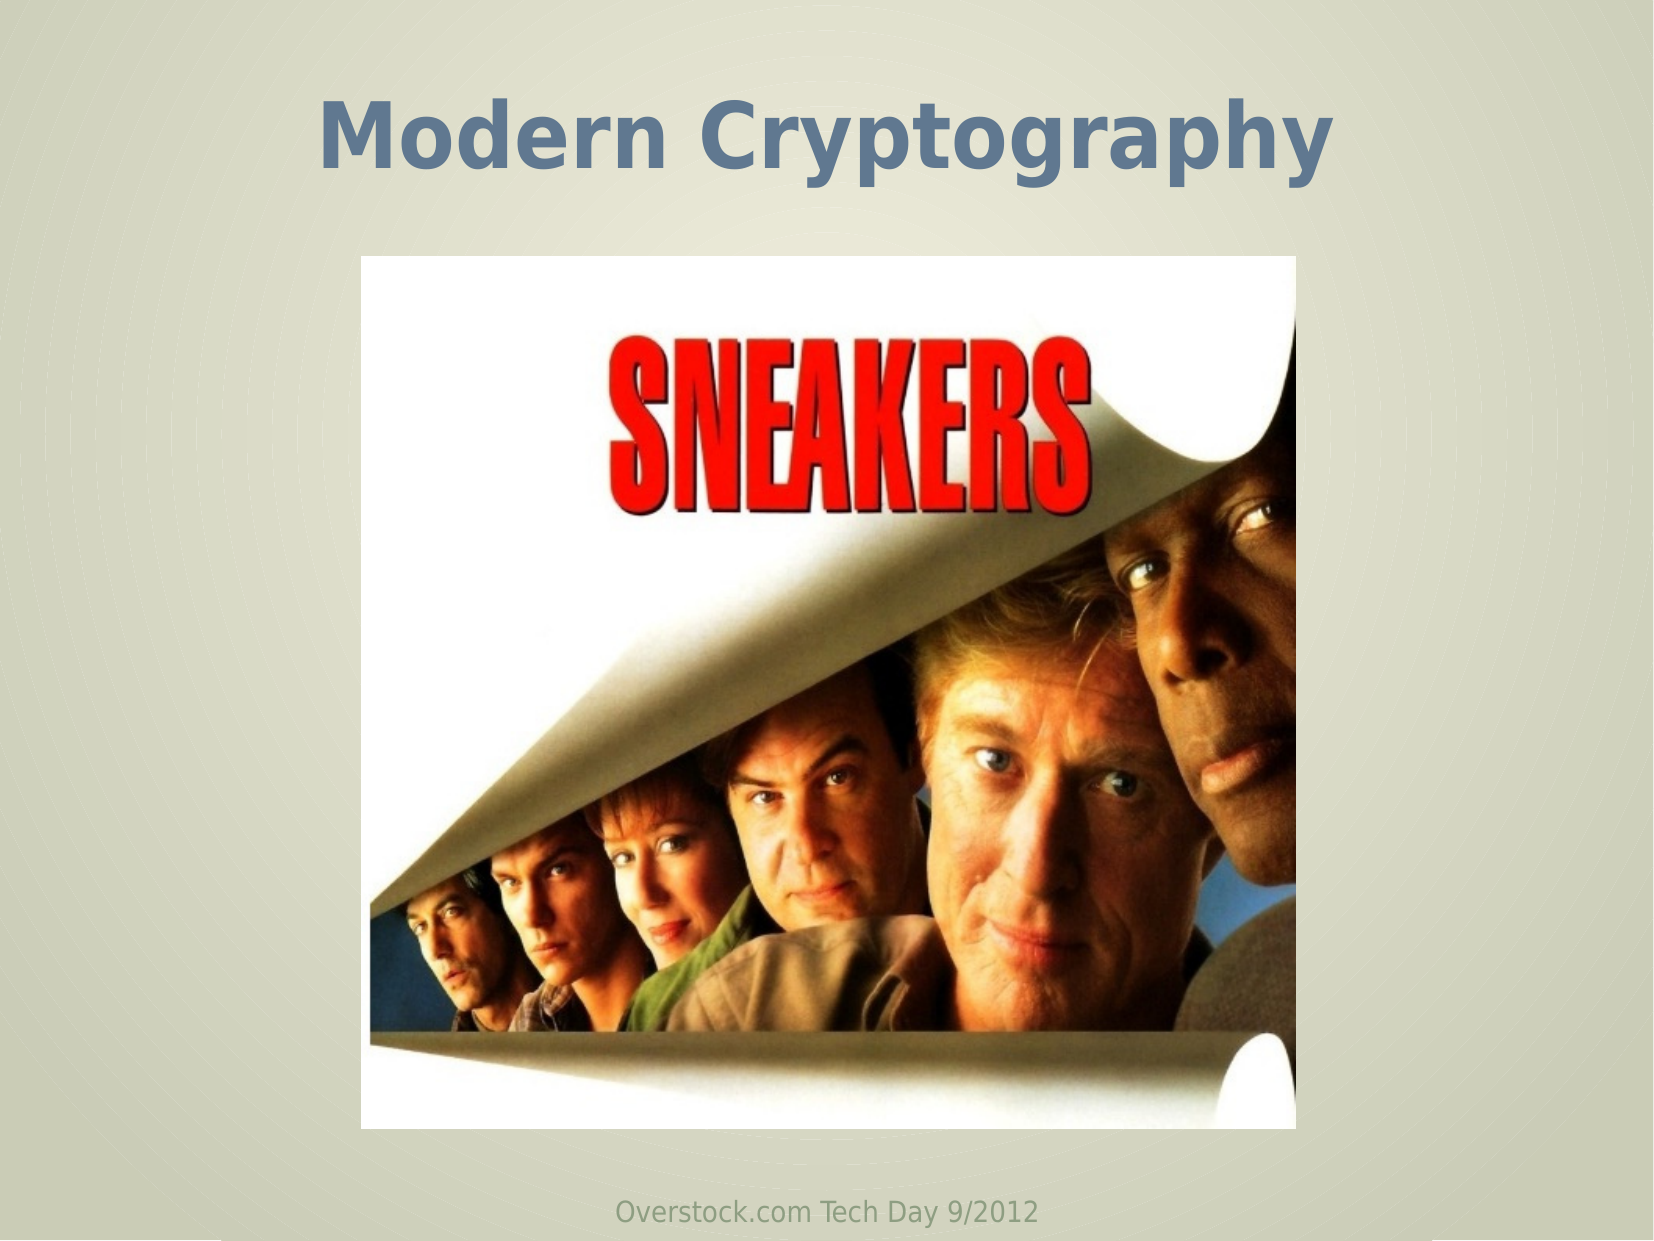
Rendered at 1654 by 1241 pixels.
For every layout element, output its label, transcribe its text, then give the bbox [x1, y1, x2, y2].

picture [361, 256, 1296, 1129]
title Modern Cryptography [82, 49, 1571, 226]
